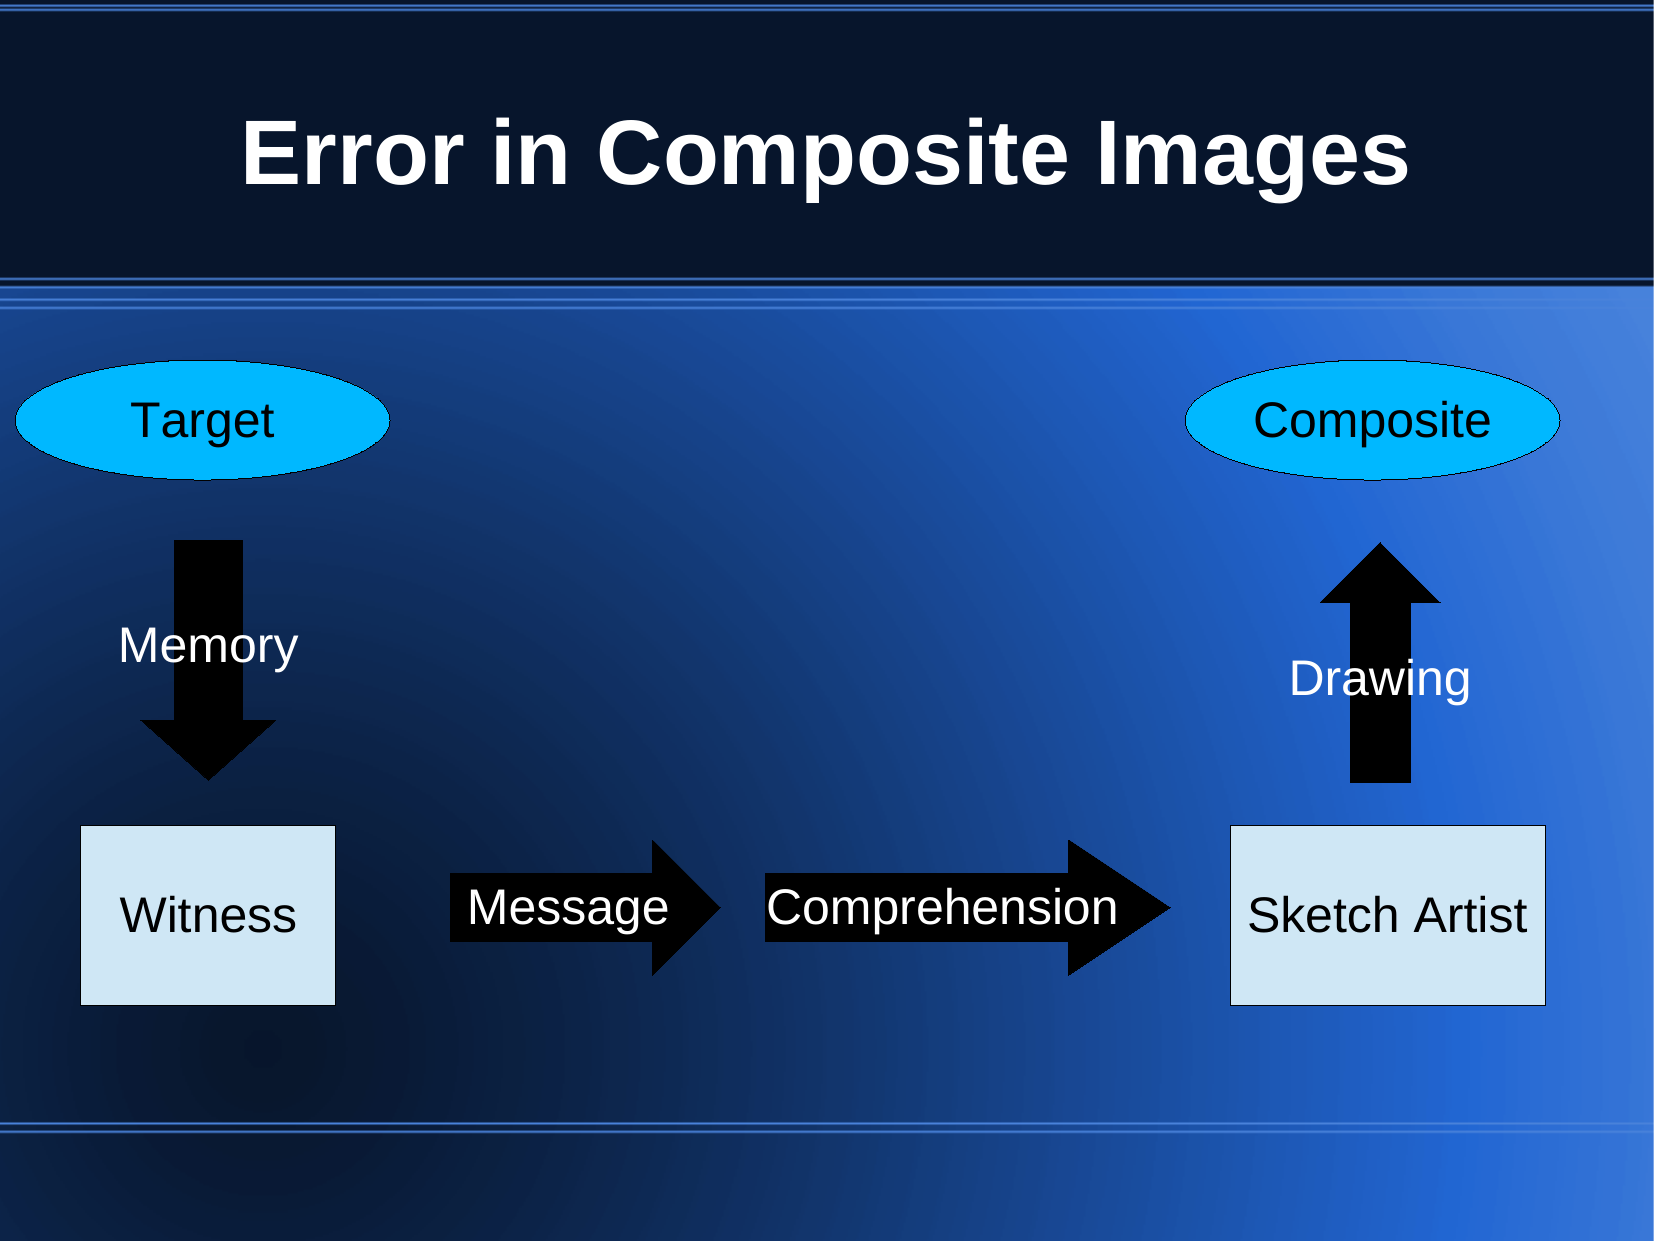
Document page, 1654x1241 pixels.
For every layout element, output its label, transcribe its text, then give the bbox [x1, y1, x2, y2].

text_box Drawing [1320, 542, 1441, 783]
text_box Witness [80, 825, 336, 1006]
text_box Memory [236, 638, 243, 659]
text_box Comprehension [765, 840, 1171, 976]
text_box Target [15, 360, 391, 481]
text_box Sketch Artist [1230, 825, 1546, 1006]
title Error in Composite Images [82, 49, 1571, 257]
text_box Memory [140, 540, 276, 781]
text_box Message [450, 840, 721, 976]
text_box Composite [1185, 360, 1561, 481]
picture [0, 0, 1654, 1241]
